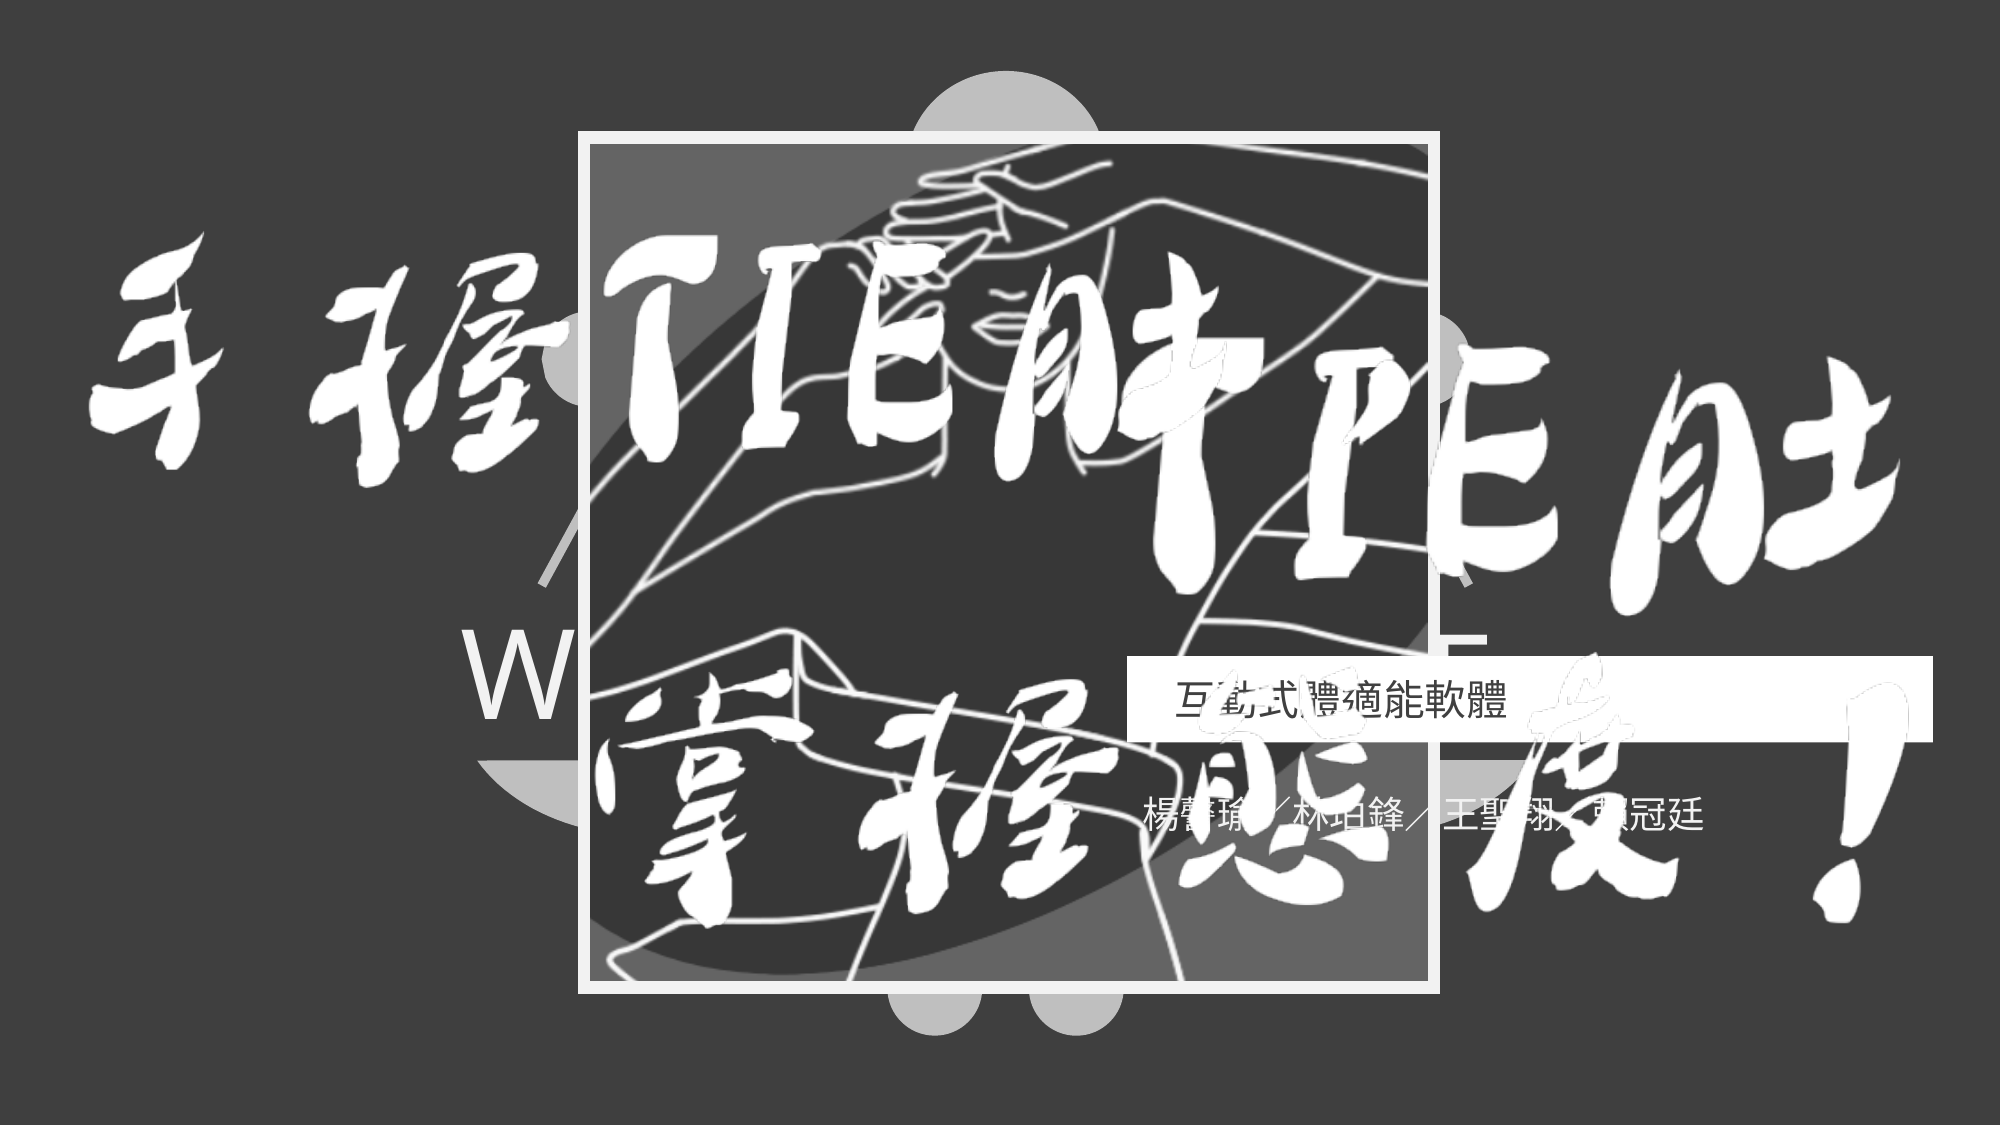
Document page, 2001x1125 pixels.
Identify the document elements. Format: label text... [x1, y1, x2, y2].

text_box [887, 994, 982, 1036]
text_box WORK [430, 585, 578, 753]
picture [0, 143, 1996, 982]
text_box [913, 70, 1099, 131]
text_box [477, 760, 549, 817]
text_box [1029, 994, 1124, 1036]
